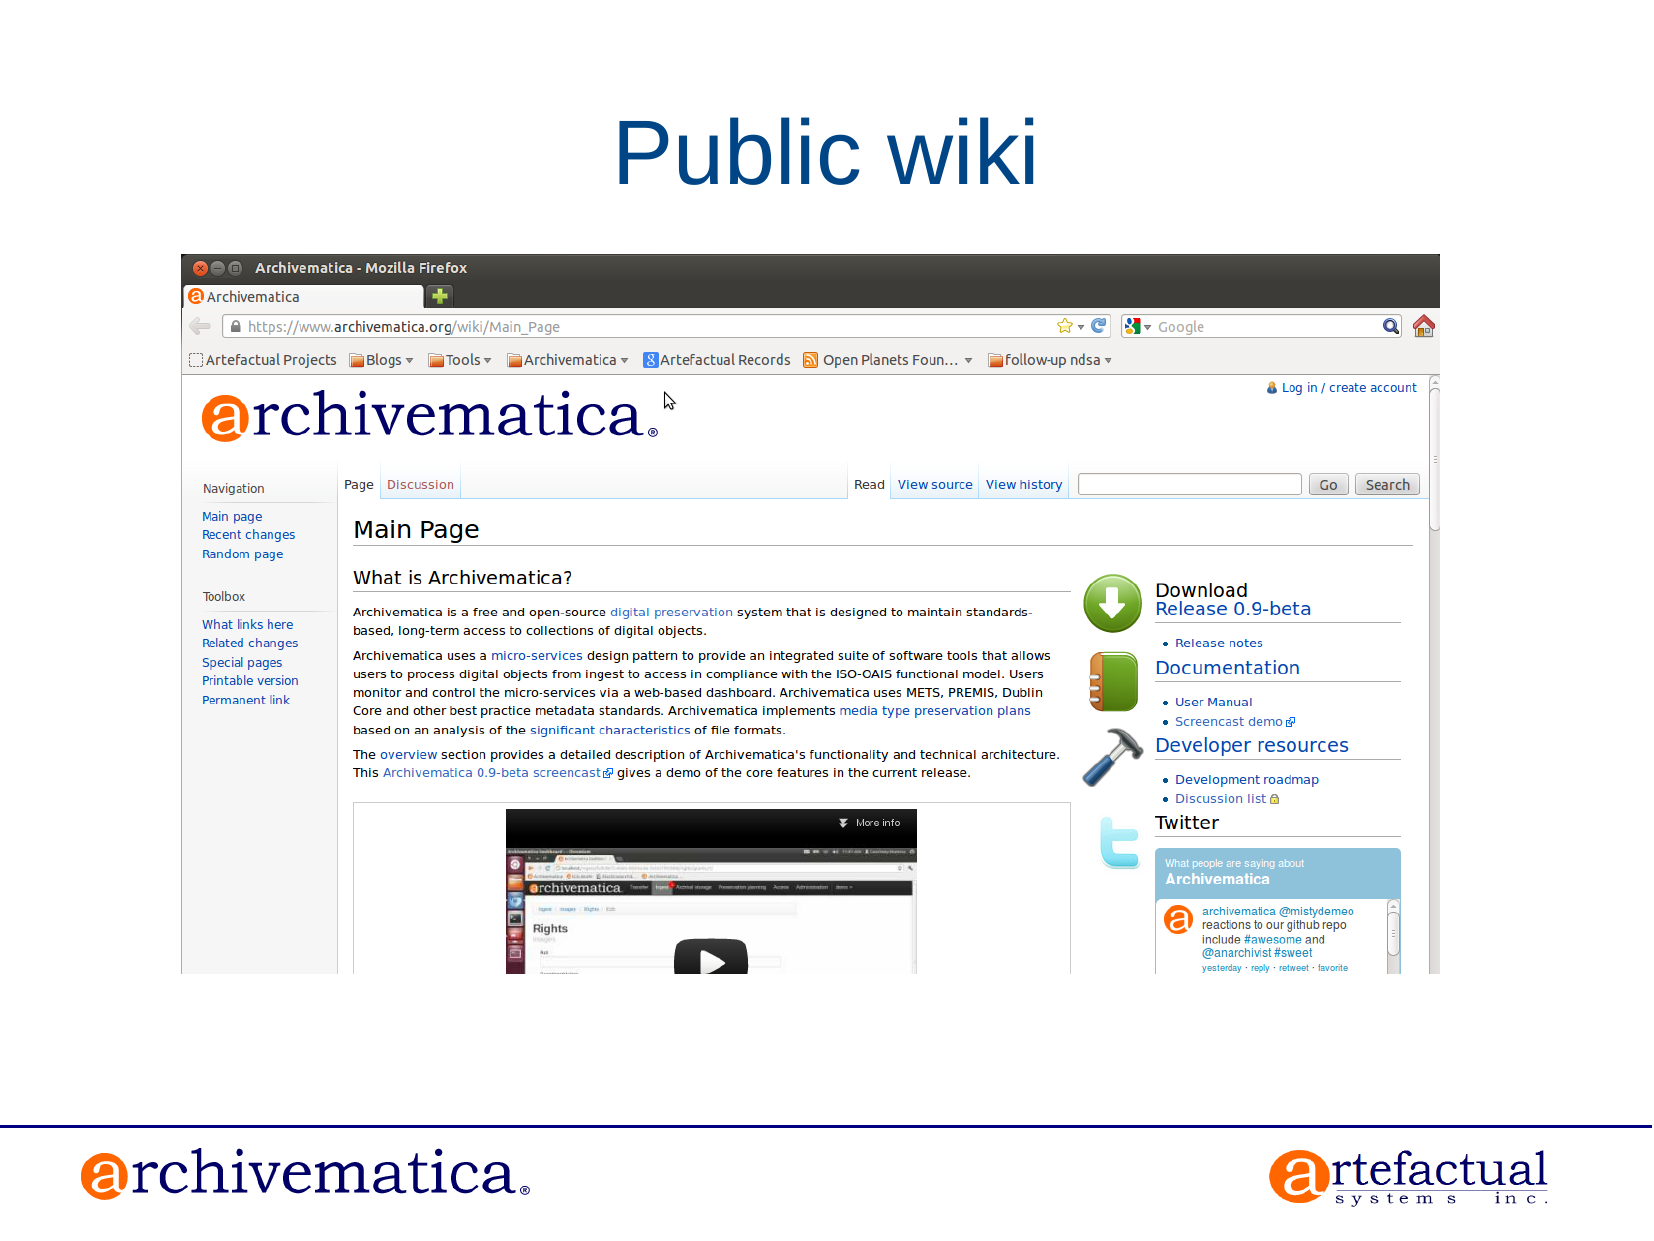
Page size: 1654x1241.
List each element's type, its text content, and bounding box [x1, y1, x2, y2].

picture [181, 254, 1440, 975]
title Public wiki [82, 49, 1571, 257]
picture [81, 1133, 531, 1216]
picture [1262, 1142, 1559, 1214]
